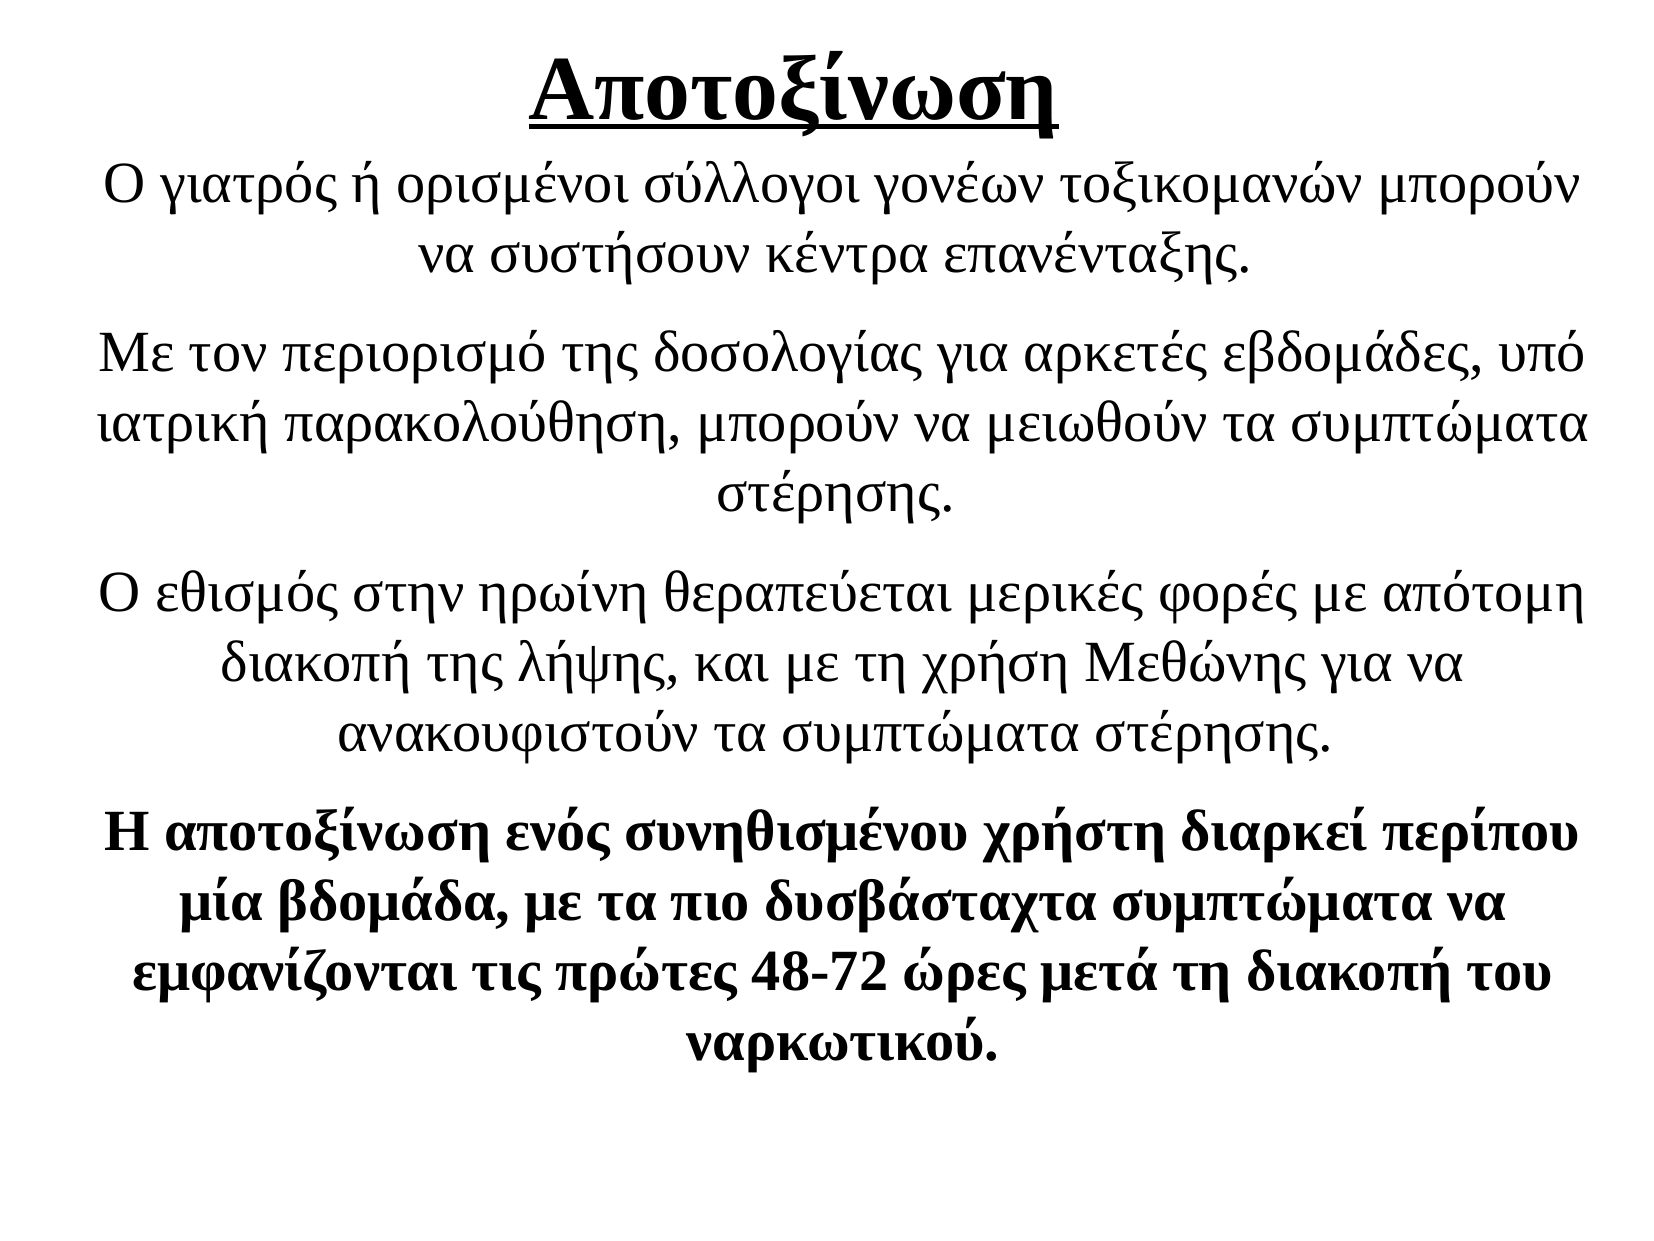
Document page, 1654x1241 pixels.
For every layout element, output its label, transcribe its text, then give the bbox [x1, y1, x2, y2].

title Αποτοξίνωση [49, 27, 1538, 143]
list Ο γιατρός ή ορισμένοι σύλλογοι γονέων τοξικομανών μπορούν να συστήσουν κέντρα επανένταξης. Με τον περιορισμό της δοσολογίας για αρκετές εβδομάδες, υπό ιατρική παρακολούθηση, μπορούν να μειωθούν τα συμπτώματα στέρησης. Ο εθισμός στην ηρωίνη θεραπεύεται μερικές φορές με απότομη διακοπή της λήψης, και με τη χρήση Μεθώνης για να ανακουφιστούν τα συμπτώματα στέρησης. Η αποτοξίνωση ενός συνηθισμένου χρήστη διαρκεί περίπου μία βδομάδα, με τα πιο δυσβάσταχτα συμπτώματα να εμφανίζονται τις πρώτες 48-72 ώρες μετά τη διακοπή του ναρκωτικού. [25, 143, 1641, 1228]
